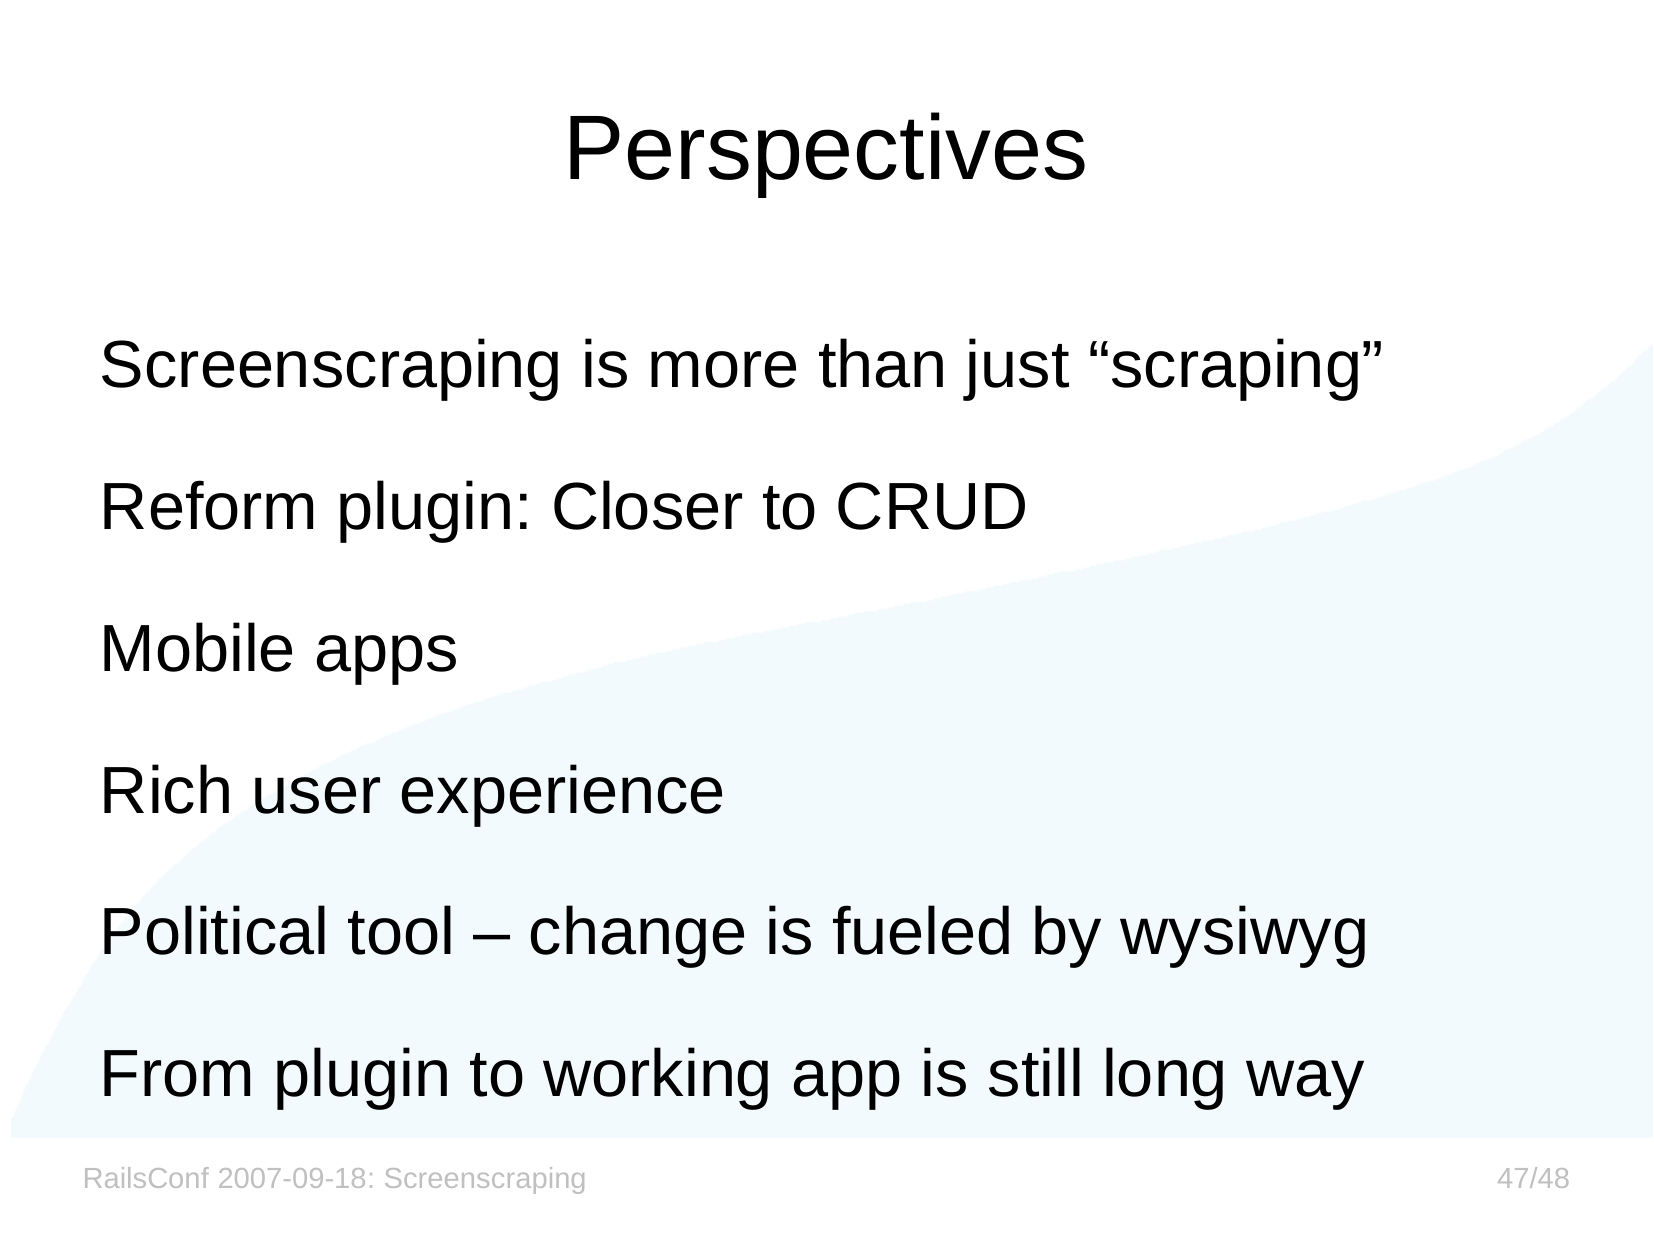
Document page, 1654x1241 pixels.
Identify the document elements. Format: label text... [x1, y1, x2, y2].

list Screenscraping is more than just “scraping” Reform plugin: Closer to CRUD Mobile apps Rich user experience Political tool – change is fueled by wysiwyg From plugin to working app is still long way [82, 290, 1571, 1109]
title Perspectives [82, 49, 1571, 257]
picture [11, 0, 1653, 1231]
